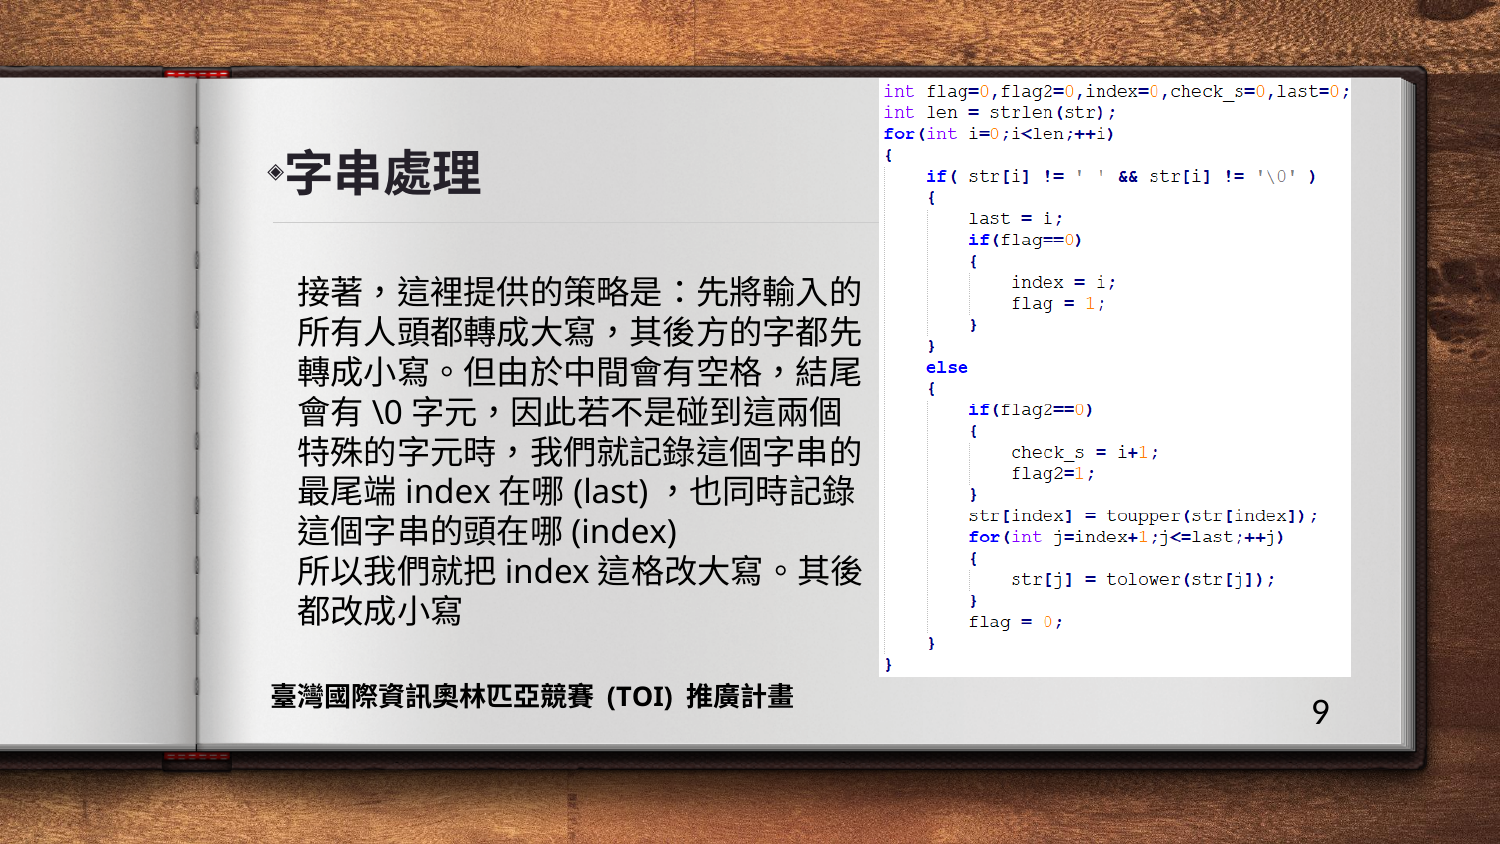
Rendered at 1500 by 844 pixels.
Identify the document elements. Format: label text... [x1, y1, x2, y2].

picture [879, 78, 1351, 677]
text_box 接著，這裡提供的策略是：先將輸入的所有人頭都轉成大寫，其後方的字都先轉成小寫。但由於中間會有空格，結尾會有\0字元，因此若不是碰到這兩個特殊的字元時，我們就記錄這個字串的最尾端index在哪(last)，也同時記錄這個字串的頭在哪(index) 所以我們就把index這格改大寫。其後都改成小寫 [282, 263, 879, 643]
list 字串處理 [252, 126, 879, 216]
text_box 8 [1295, 672, 1386, 737]
